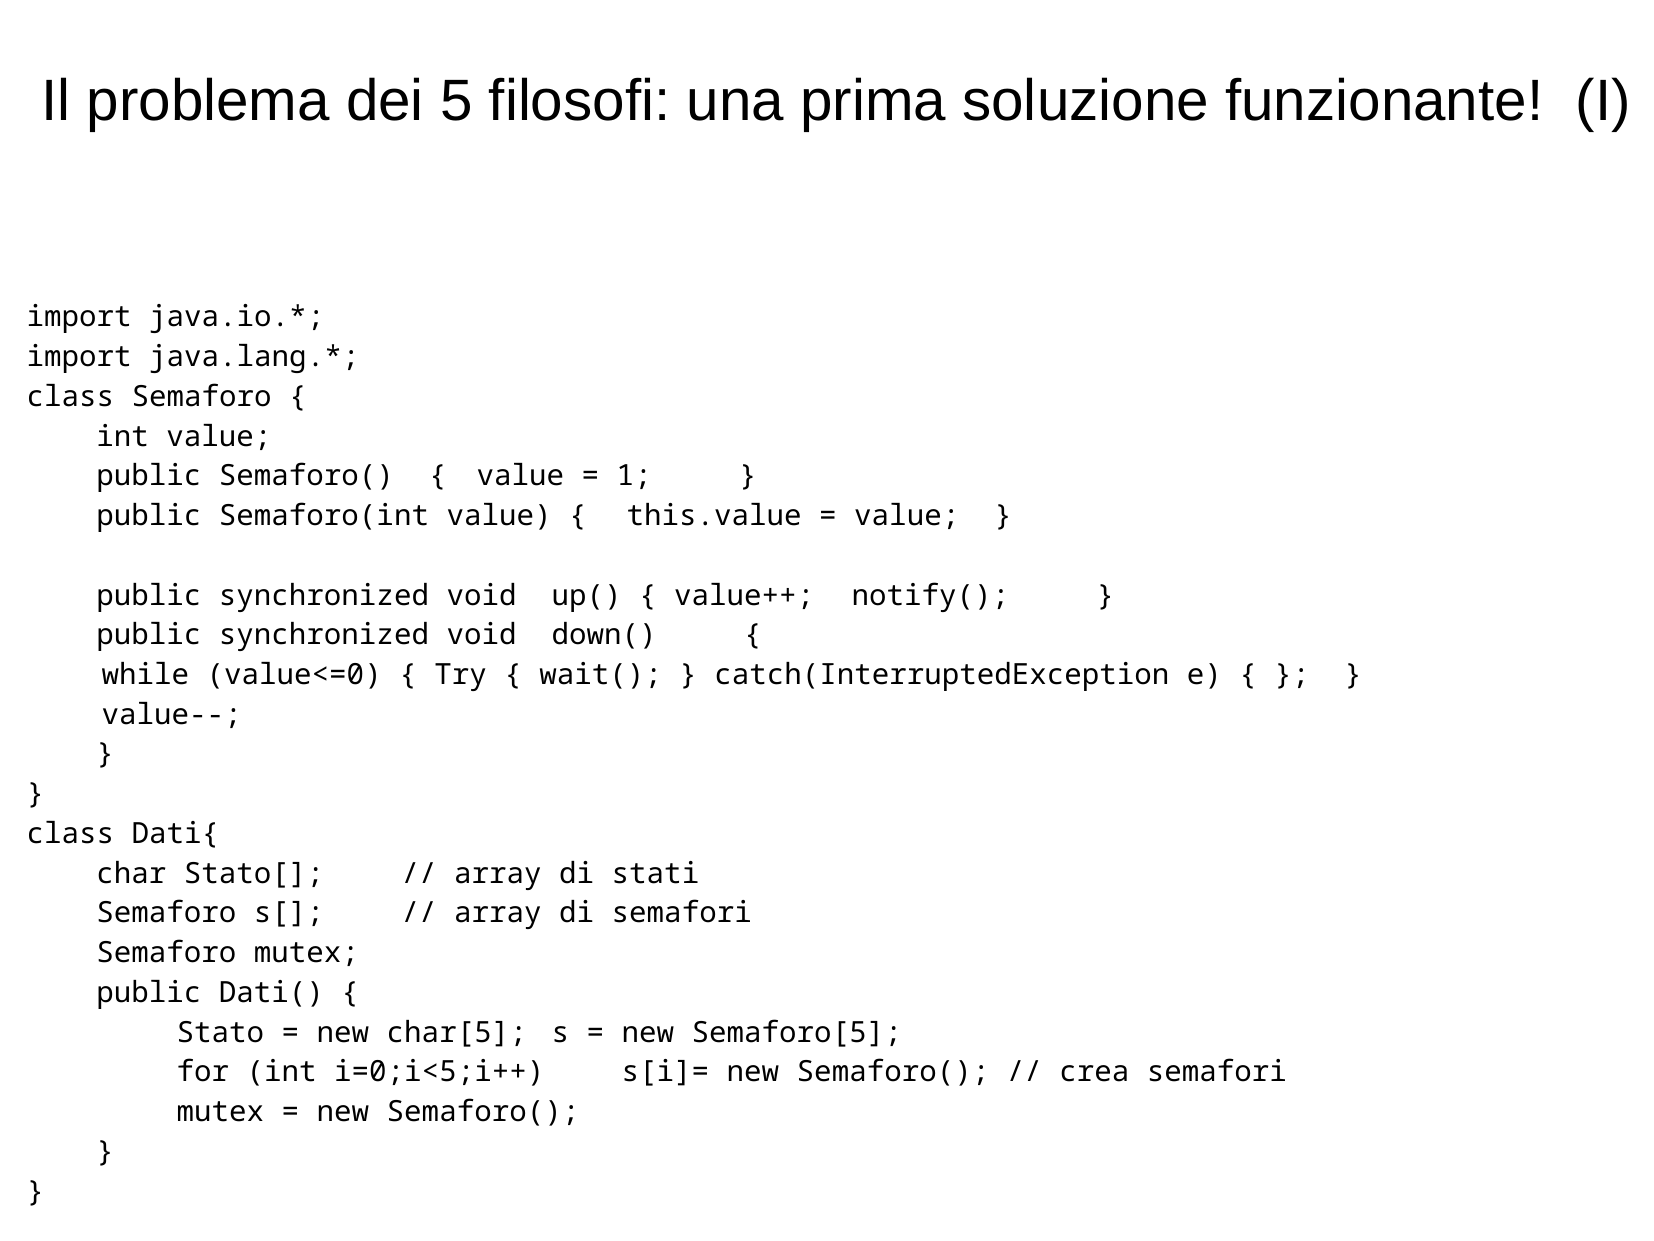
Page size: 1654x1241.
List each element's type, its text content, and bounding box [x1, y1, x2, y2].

title Il problema dei 5 filosofi: una prima soluzione funzionante! (I) [0, 0, 1654, 204]
text_box import java.io.*; import java.lang.*; class Semaforo { int value; public Semaforo() { value = 1; } public Semaforo(int value) { this.value = value; } public synchronized void up() { value++; notify(); } public synchronized void down() { while (value<=0) { Try { wait(); } catch(InterruptedException e) { }; } value--; } } class Dati{ char Stato[]; // array di stati Semaforo s[]; // array di semafori Semaforo mutex; public Dati() { Stato = new char[5]; s = new Semaforo[5]; for (int i=0;i<5;i++) s[i]= new Semaforo(); // crea semafori mutex = new Semaforo(); } } [11, 288, 1636, 1241]
